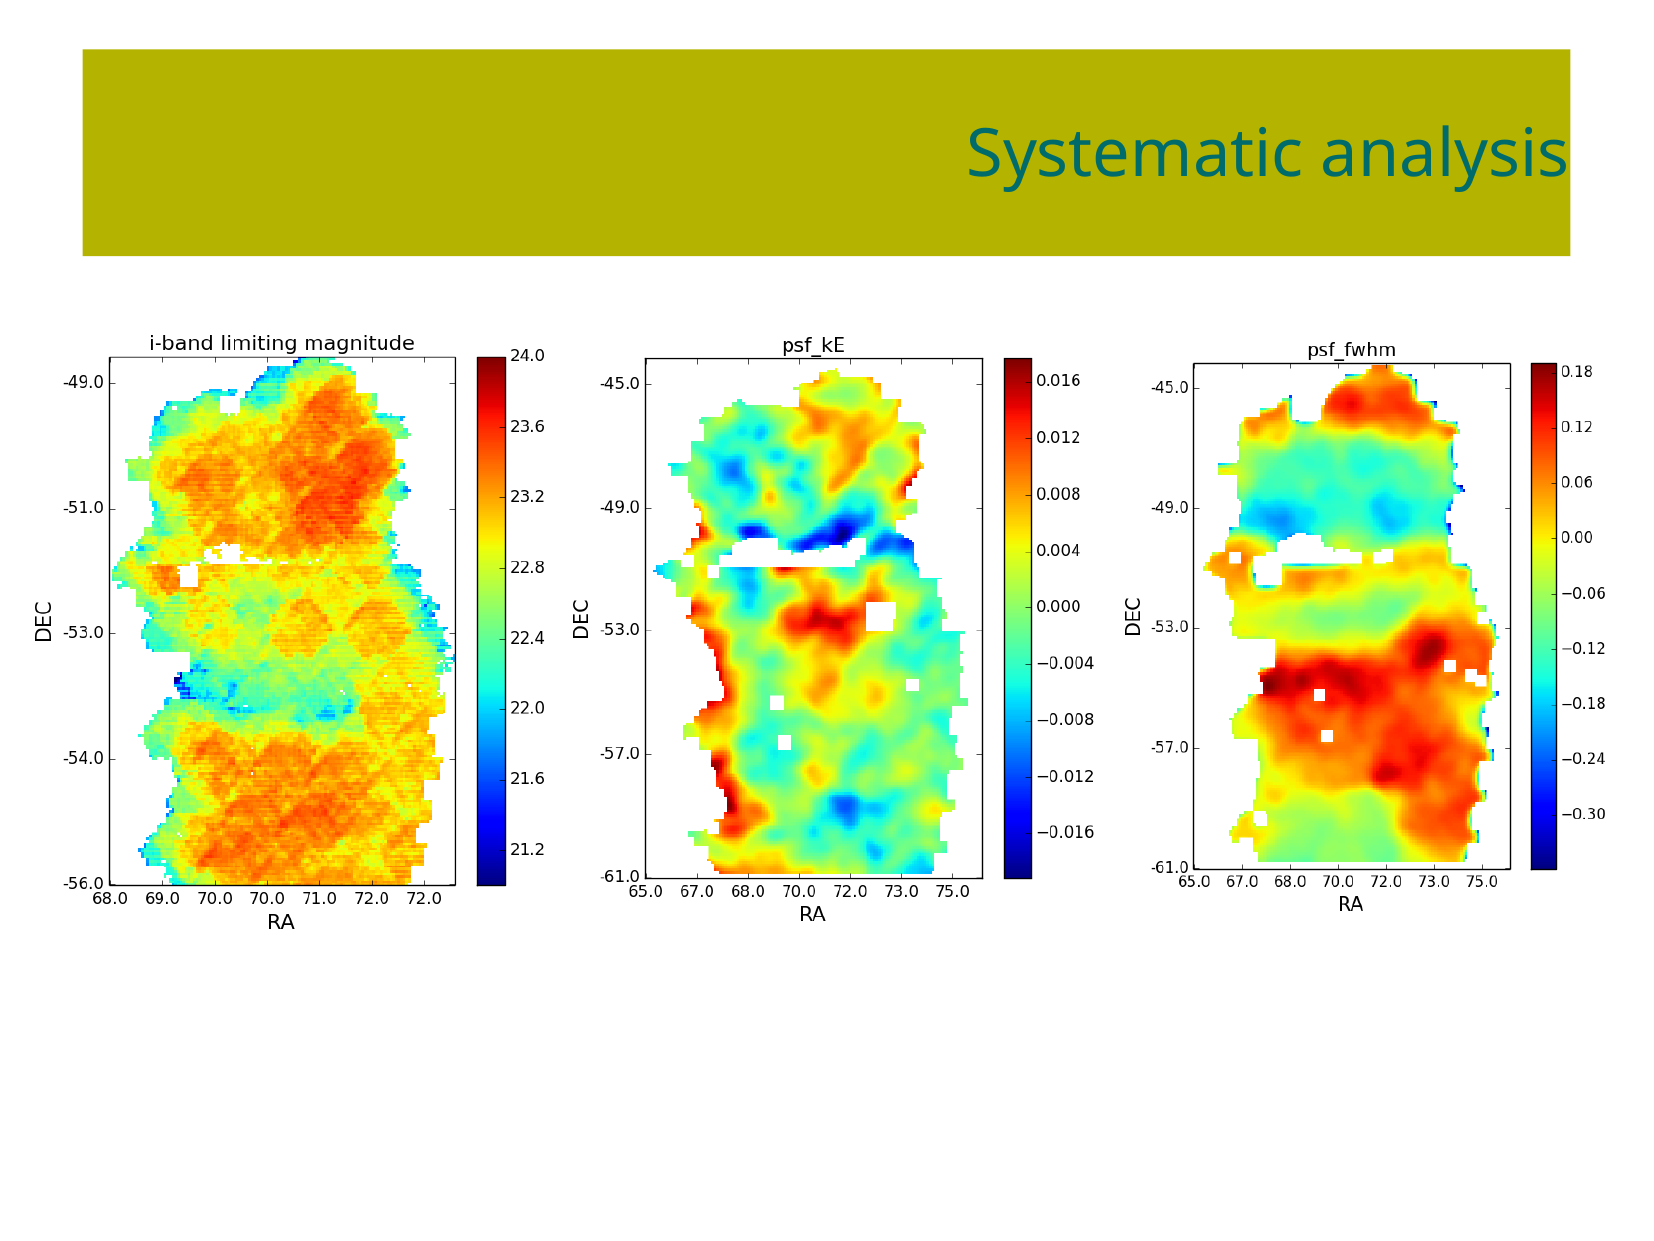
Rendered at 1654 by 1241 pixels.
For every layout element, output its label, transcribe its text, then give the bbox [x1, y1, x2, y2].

picture [13, 290, 1648, 951]
title Systematic analysis [82, 49, 1571, 257]
